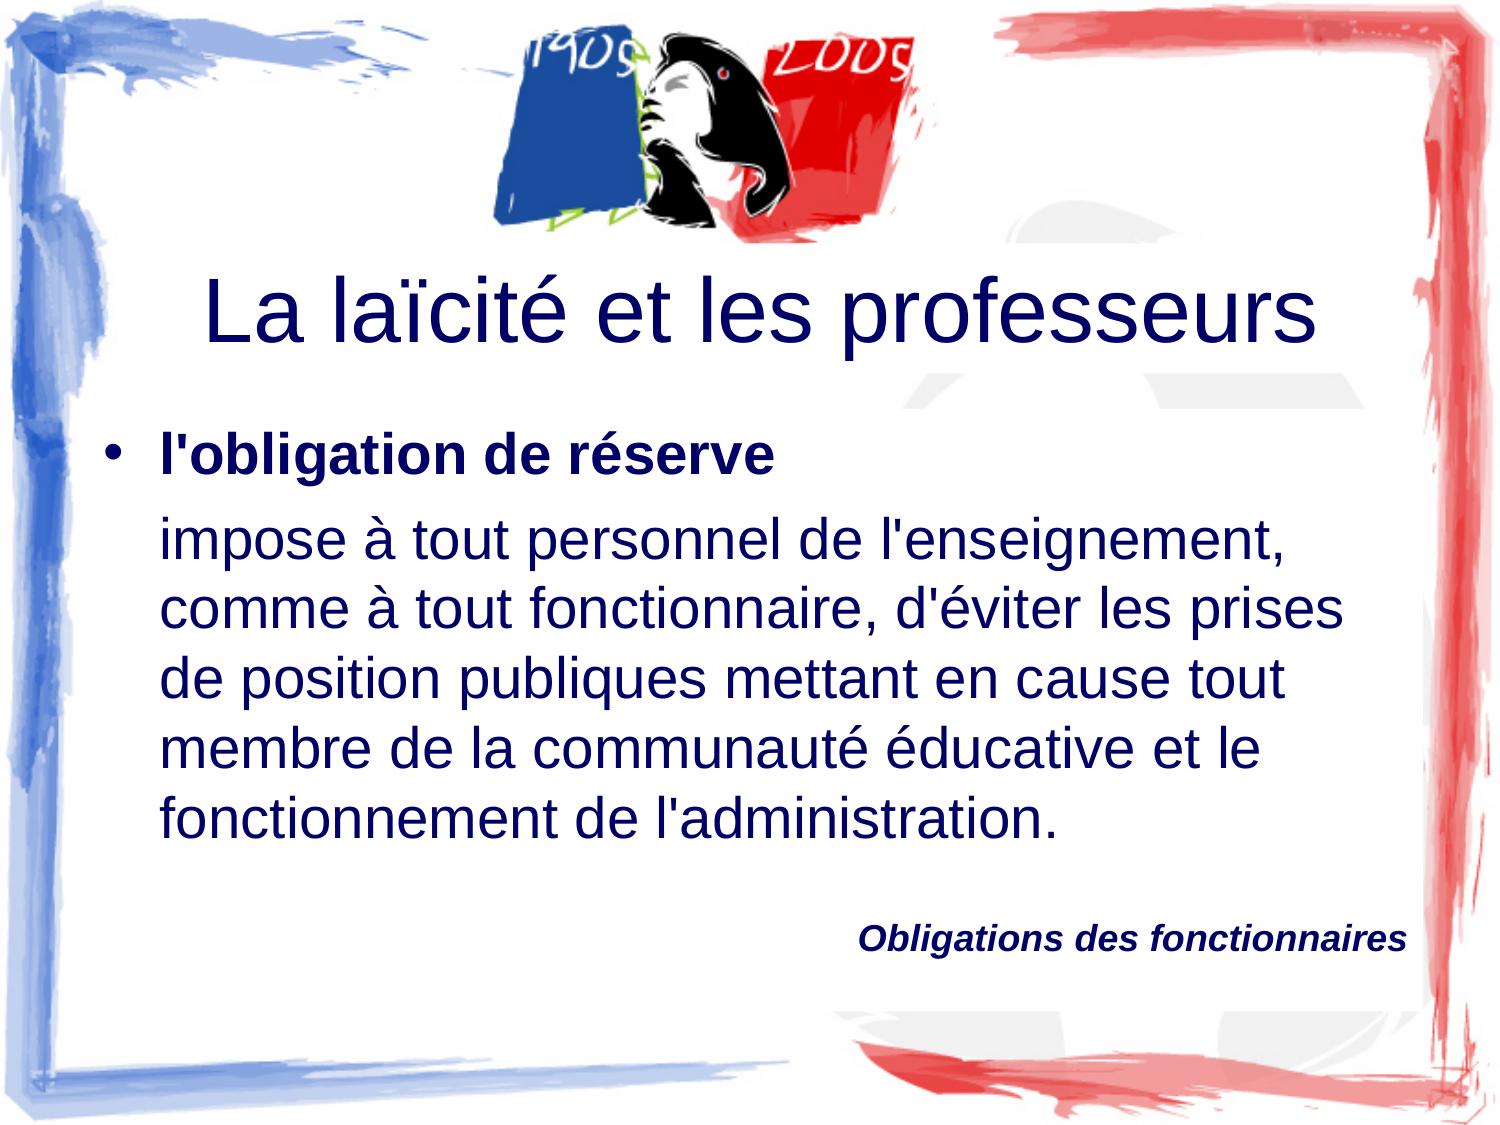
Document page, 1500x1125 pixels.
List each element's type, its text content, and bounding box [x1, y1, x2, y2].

list l'obligation de réserve impose à tout personnel de l'enseignement, comme à tout fonctionnaire, d'éviter les prises de position publiques mettant en cause tout membre de la communauté éducative et le fonctionnement de l'administration. Obligations des fonctionnaires [88, 408, 1424, 1012]
picture [0, 0, 1500, 1125]
title La laïcité et les professeurs [135, 243, 1388, 374]
